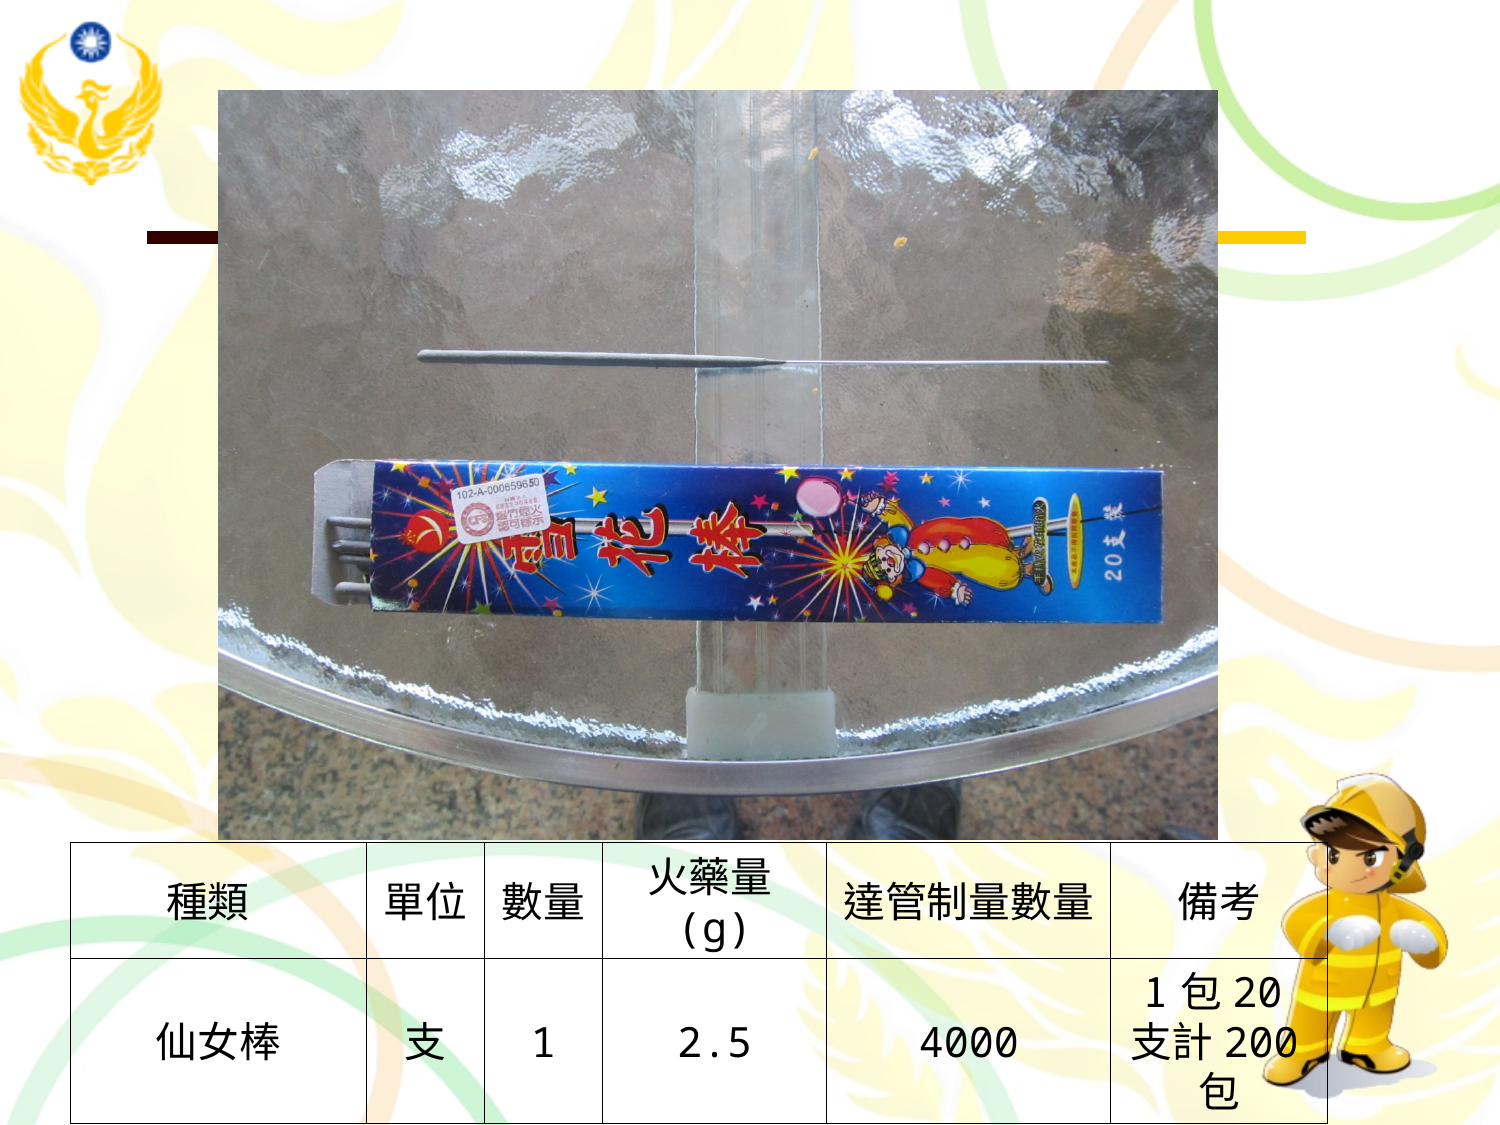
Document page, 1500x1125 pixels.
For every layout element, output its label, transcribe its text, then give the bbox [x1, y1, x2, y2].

table_header 單位 [367, 843, 484, 958]
table_header 備考 [1111, 843, 1327, 958]
table_cell 支 [367, 959, 484, 1123]
picture [0, 0, 1500, 1125]
table_cell 1 [485, 959, 602, 1123]
table_header 達管制量數量 [827, 843, 1110, 958]
table_header 火藥量(g) [603, 843, 826, 958]
table_cell 仙女棒 [71, 959, 366, 1123]
table_cell 1包20支計200包 [1111, 959, 1327, 1123]
table_header 數量 [485, 843, 602, 958]
table_cell 4000 [827, 959, 1110, 1123]
table_cell 2.5 [603, 959, 826, 1123]
table_header 種類 [71, 843, 366, 958]
